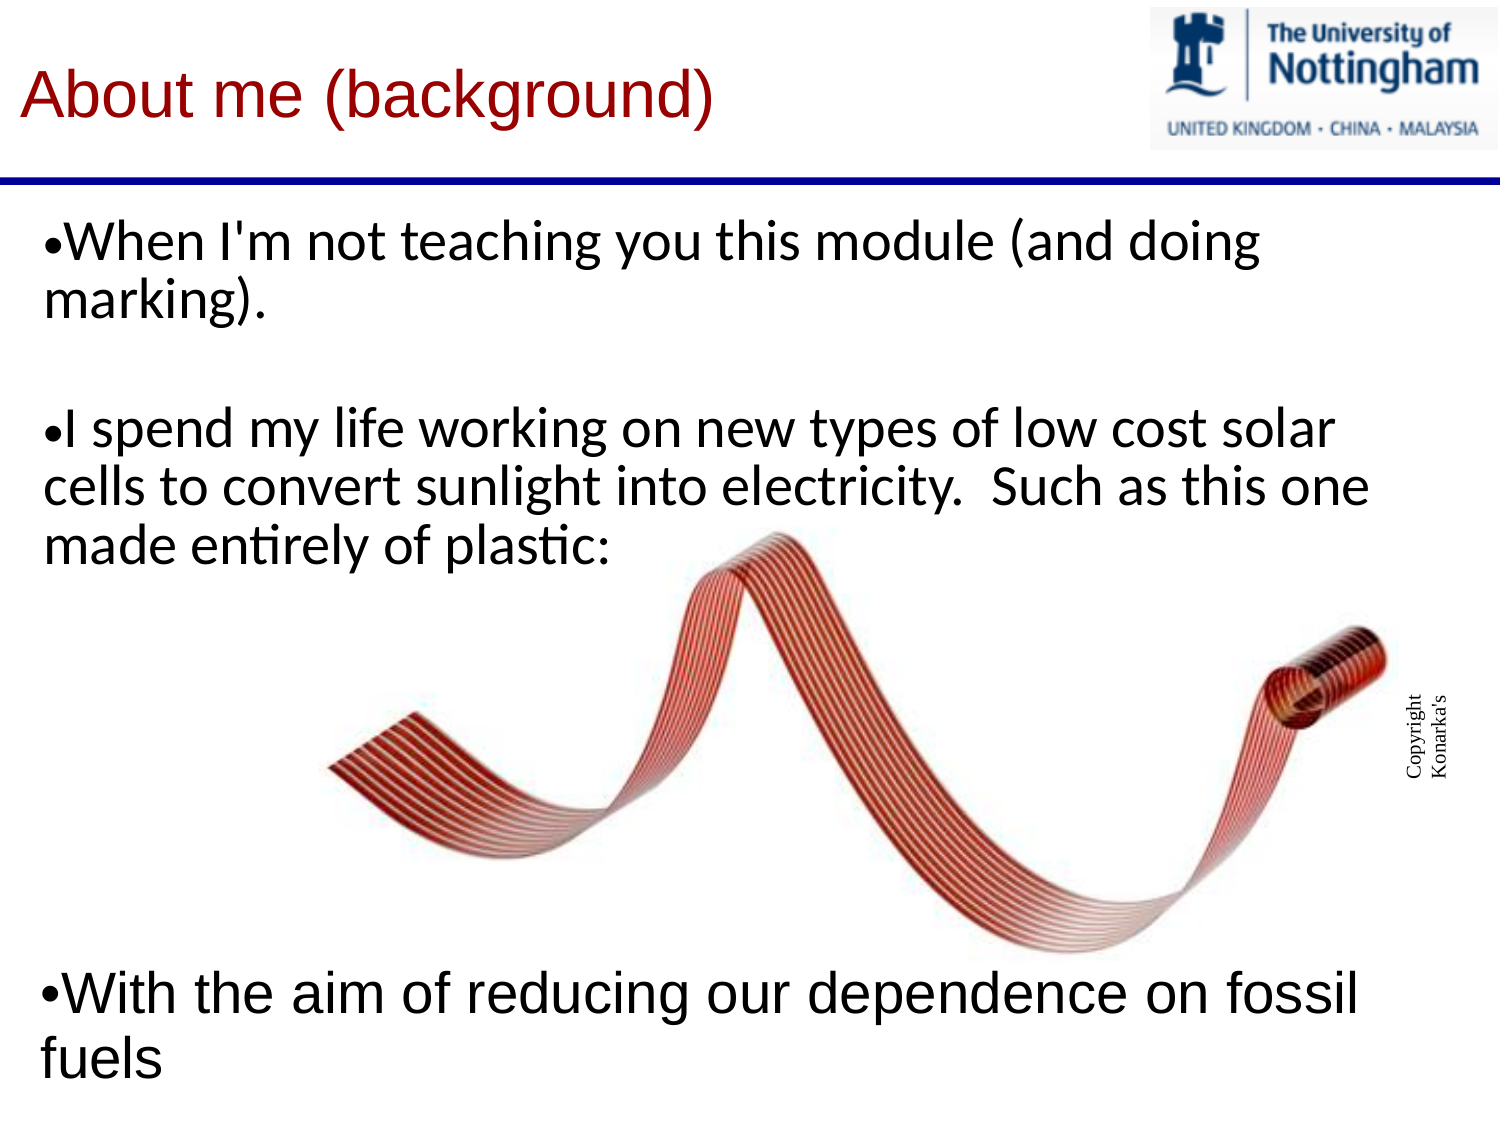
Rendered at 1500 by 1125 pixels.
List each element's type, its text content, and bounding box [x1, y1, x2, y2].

picture [318, 799, 1399, 953]
text_box With the aim of reducing our dependence on fossil fuels [26, 953, 1422, 1099]
picture [1150, 7, 1498, 150]
title About me (background) [20, 17, 1383, 173]
text_box Copyright Konarka's [1392, 590, 1458, 795]
list When I'm not teaching you this module (and doing marking). I spend my life working on new types of low cost solar cells to convert sunlight into electricity. Such as this one made entirely of plastic: [43, 216, 1445, 799]
